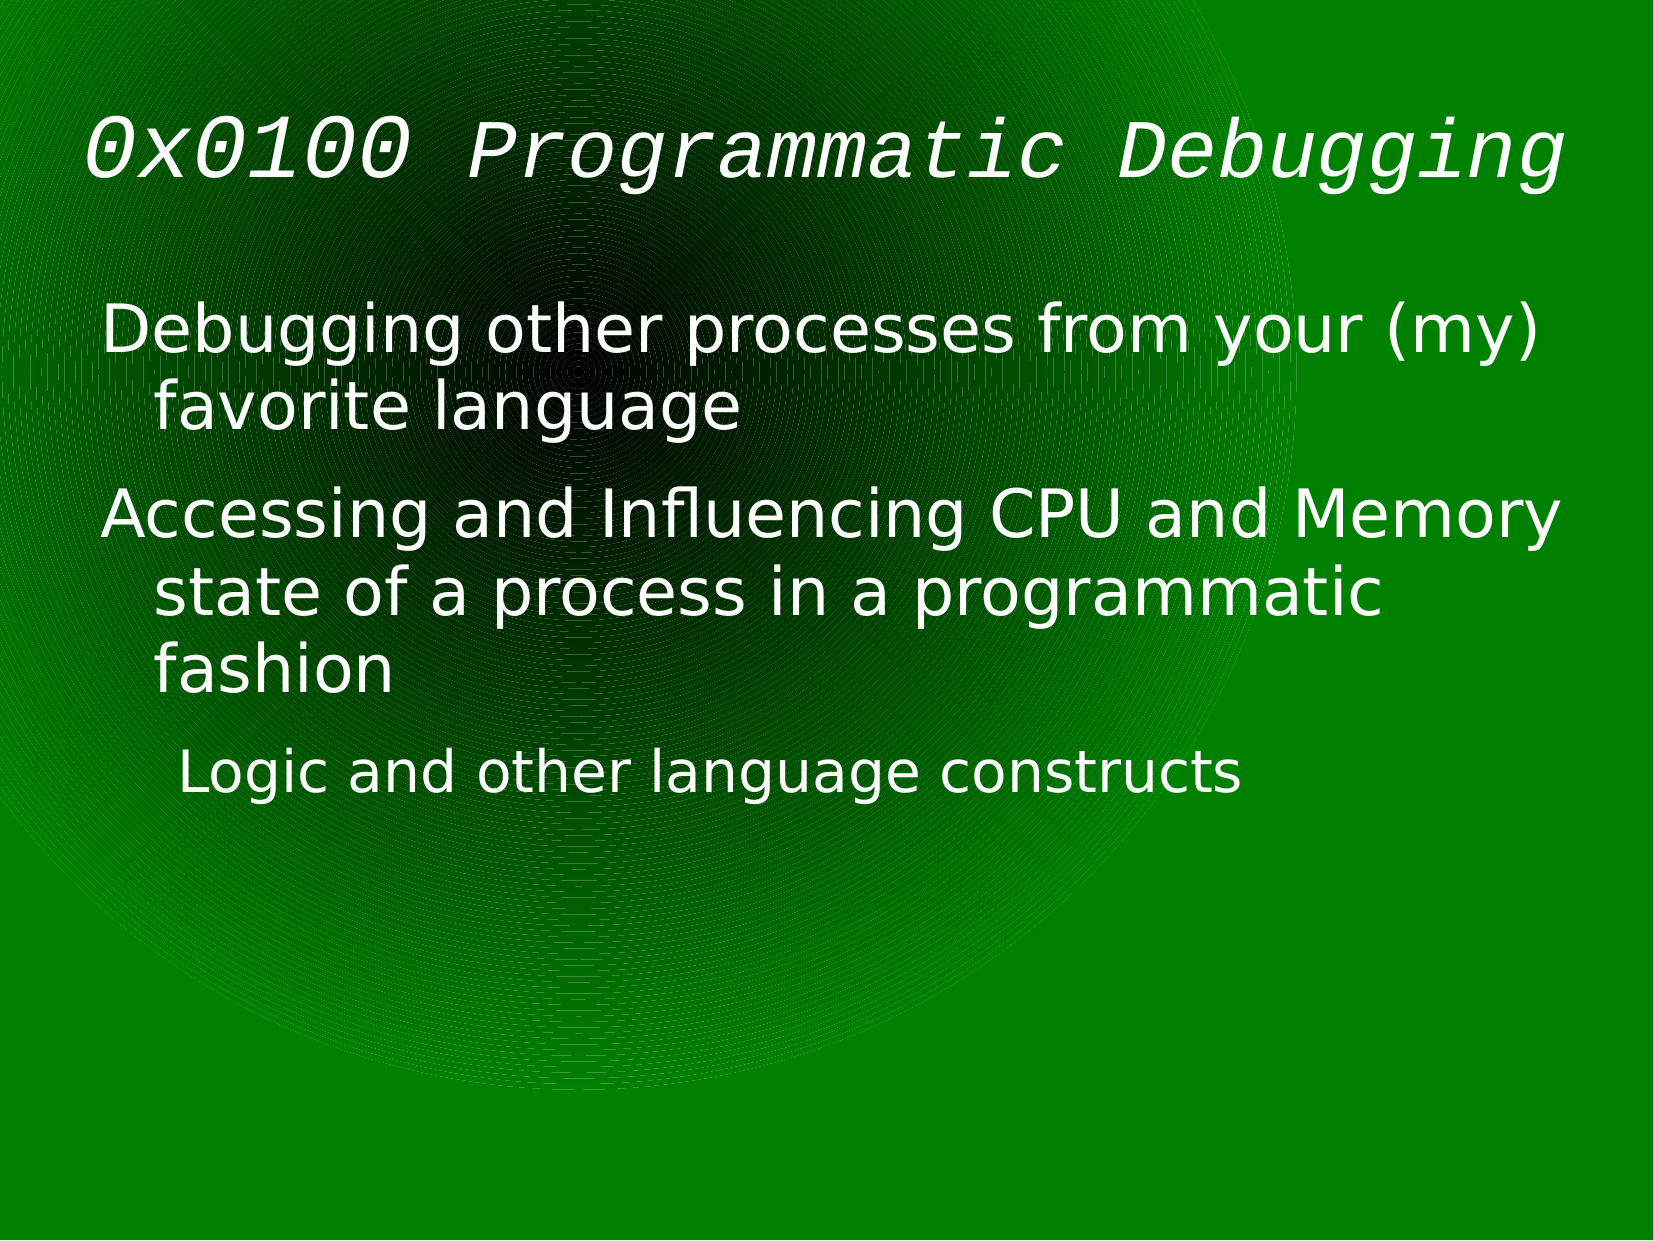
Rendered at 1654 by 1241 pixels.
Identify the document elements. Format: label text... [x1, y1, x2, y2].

list Debugging other processes from your (my) favorite language Accessing and Influencing CPU and Memory state of a process in a programmatic fashion Logic and other language constructs [82, 290, 1571, 1094]
title 0x0100 Programmatic Debugging [82, 49, 1571, 257]
